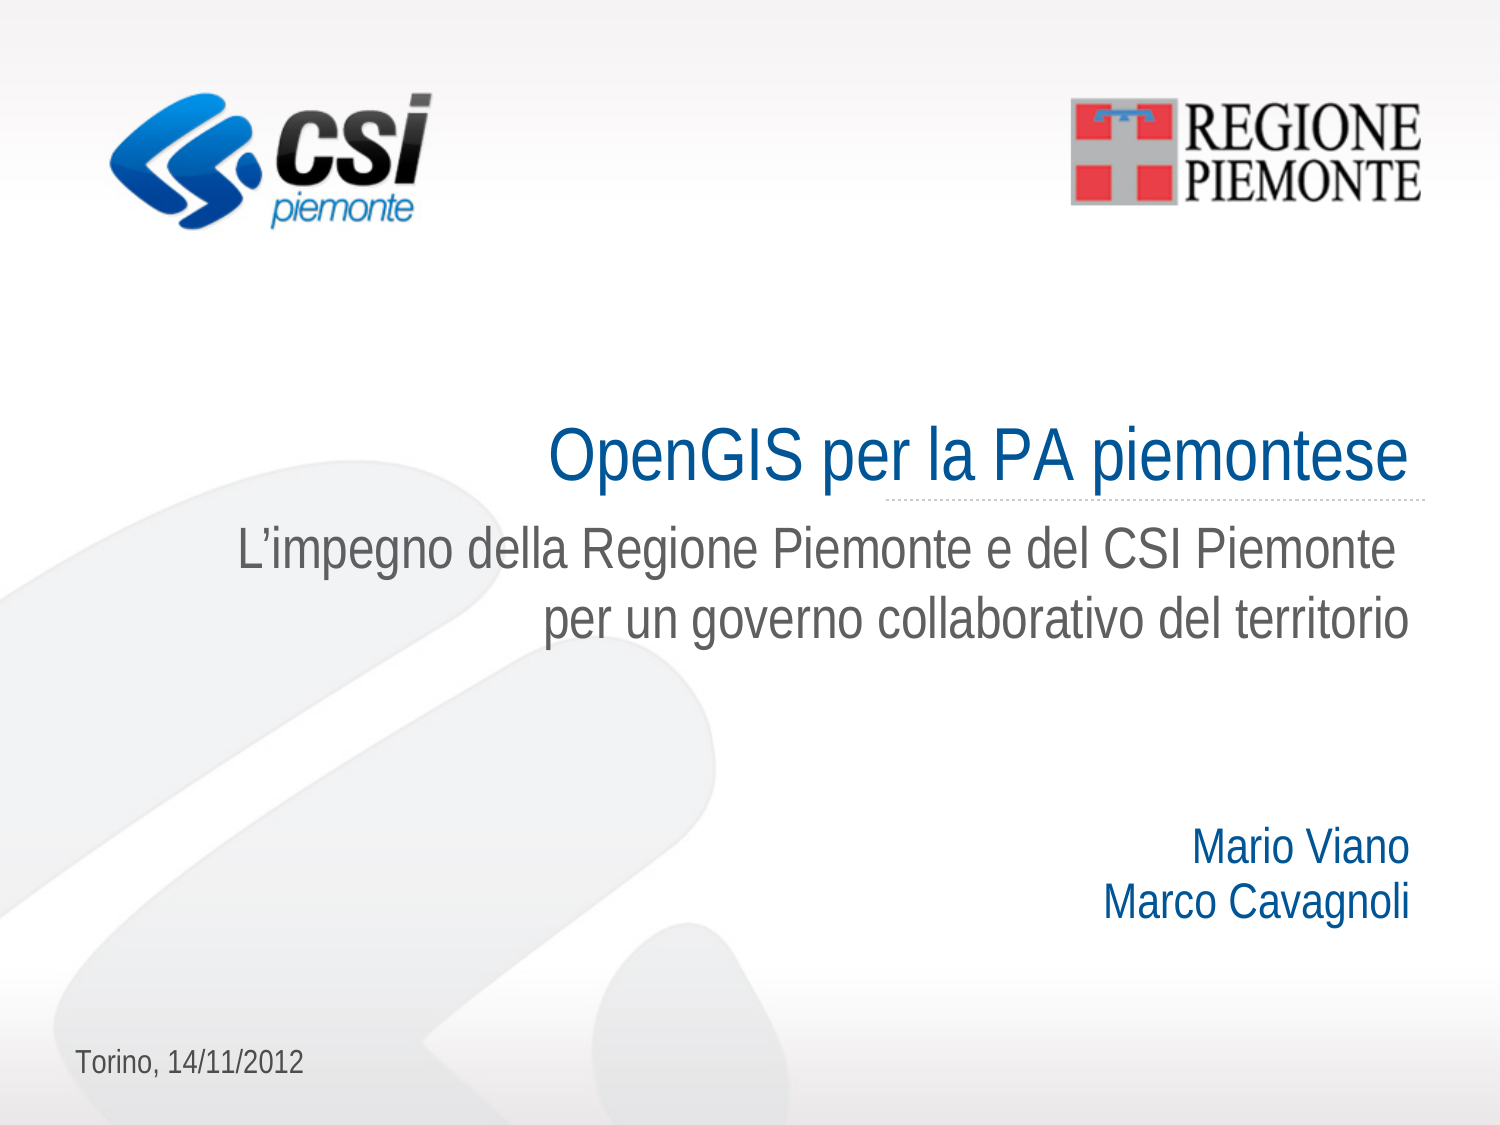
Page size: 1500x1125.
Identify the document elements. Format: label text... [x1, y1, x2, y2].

title OpenGIS per la PA piemontese [75, 253, 1426, 496]
picture [0, 0, 1500, 1125]
subtitle L’impegno della Regione Piemonte e del CSI Piemonte per un governo collaborativo del territorio [75, 502, 1426, 762]
text_box Mario Viano Marco Cavagnoli [75, 822, 1426, 1035]
